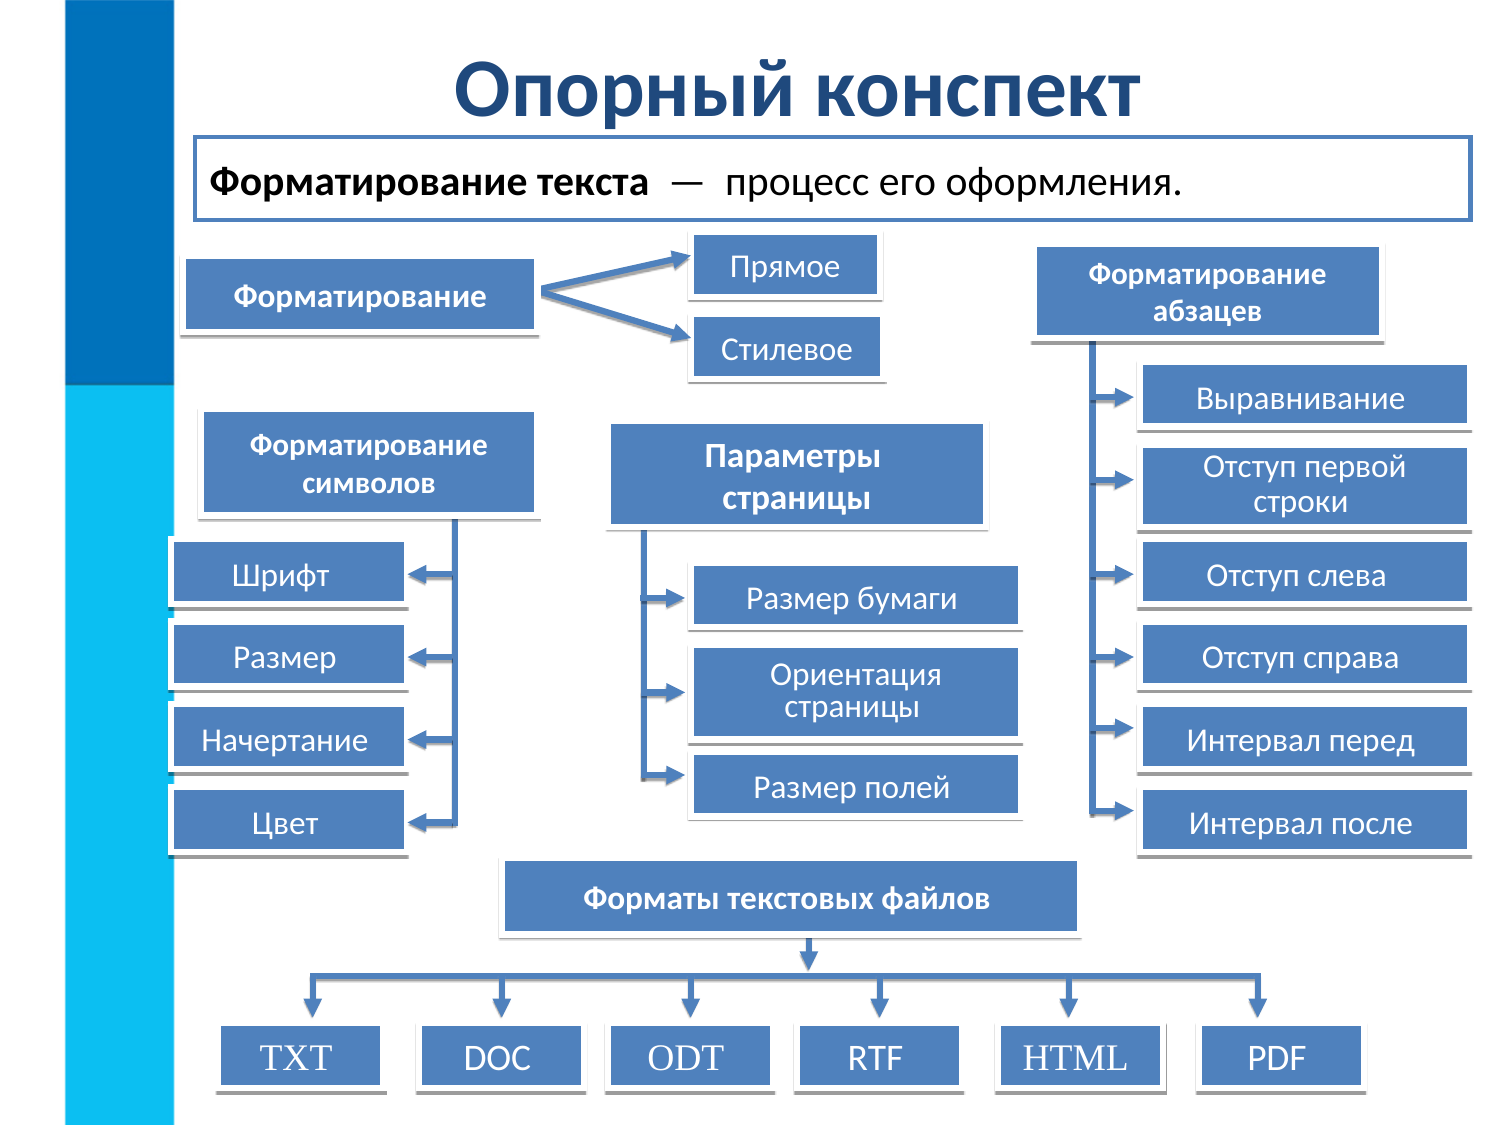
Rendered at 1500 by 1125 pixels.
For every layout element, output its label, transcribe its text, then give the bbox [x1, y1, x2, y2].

text_box Отступ справа [1139, 621, 1471, 687]
text_box Форматирование абзацев [1033, 243, 1382, 338]
text_box PDF [1198, 1023, 1365, 1089]
text_box Форматы текстовых файлов [501, 857, 1081, 935]
text_box Форматирование символов [200, 408, 538, 516]
text_box Стилевое [690, 314, 884, 380]
text_box Отступ первой строки [1139, 444, 1471, 528]
text_box Размер [171, 621, 408, 687]
text_box HTML [997, 1023, 1164, 1089]
text_box Выравнивание [1139, 361, 1471, 427]
text_box Опорный конспект [171, 30, 1425, 135]
text_box DOC [418, 1023, 585, 1089]
picture [0, 0, 1500, 1125]
text_box Шрифт [171, 538, 408, 604]
text_box Ориентация страницы [690, 645, 1022, 740]
text_box Отступ слева [1139, 538, 1471, 604]
text_box Размер полей [690, 751, 1022, 817]
text_box Цвет [171, 786, 408, 852]
text_box Интервал после [1139, 786, 1471, 852]
text_box ODT [608, 1023, 774, 1089]
text_box RTF [797, 1023, 963, 1089]
text_box Интервал перед [1139, 704, 1471, 770]
text_box Начертание [171, 704, 408, 770]
text_box Форматирование текста — процесс его оформления. [194, 137, 1471, 221]
text_box Размер бумаги [690, 562, 1022, 628]
text_box Прямое [690, 231, 880, 297]
text_box Параметры страницы [608, 420, 987, 528]
text_box TXT [218, 1023, 384, 1089]
text_box Форматирование [183, 255, 538, 333]
